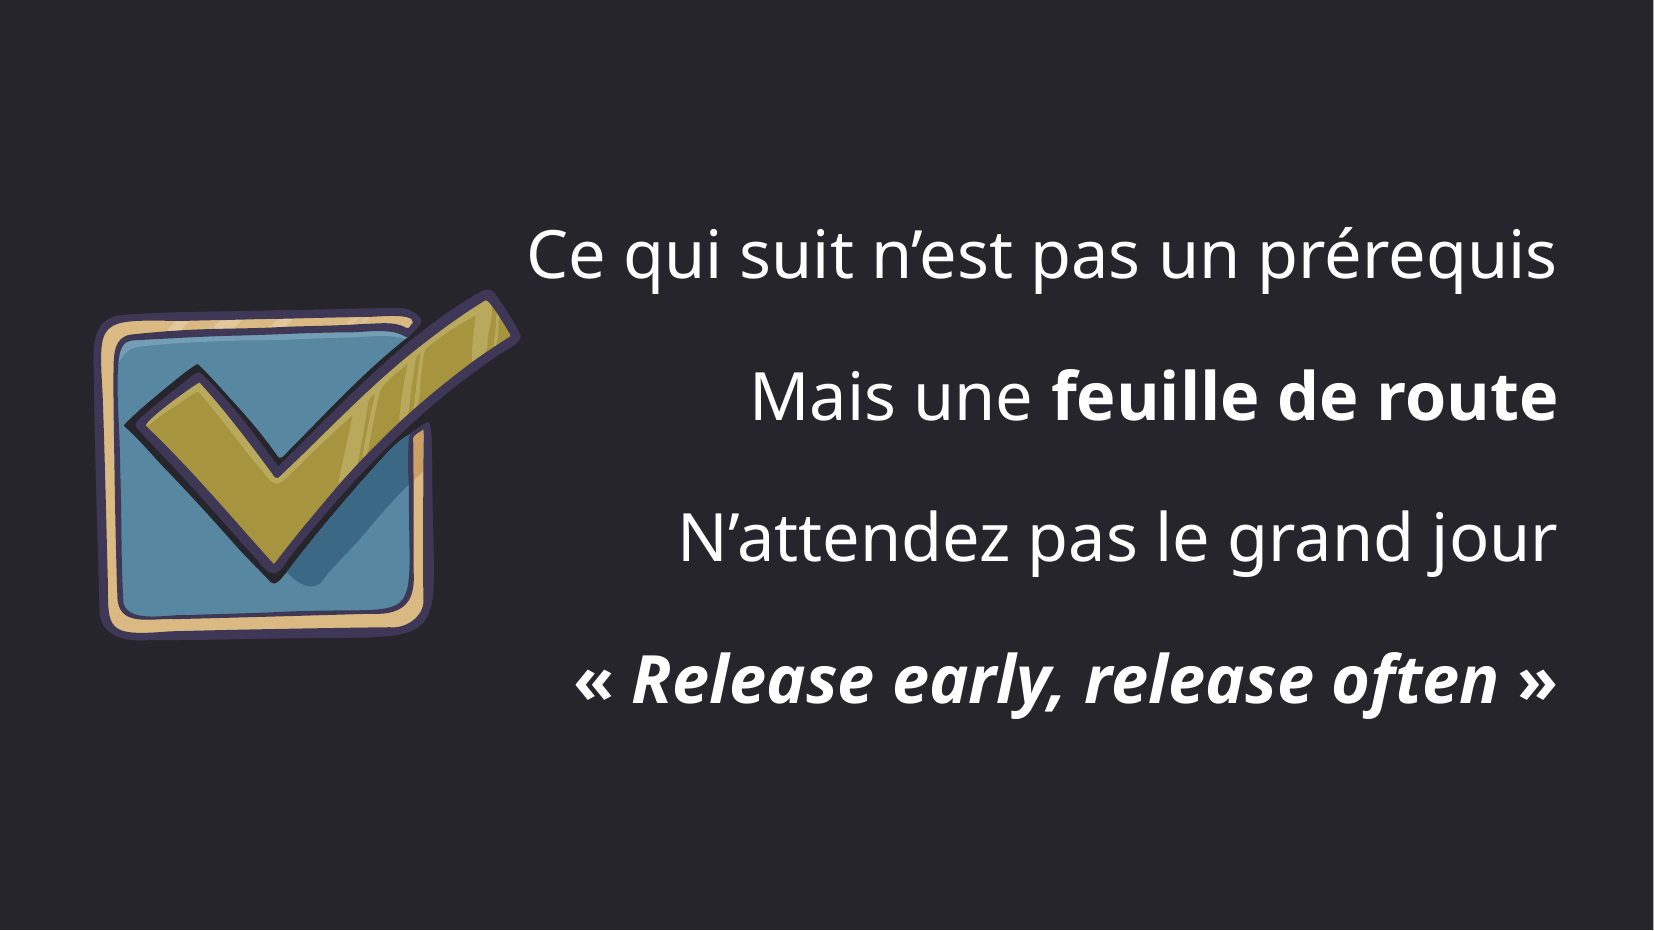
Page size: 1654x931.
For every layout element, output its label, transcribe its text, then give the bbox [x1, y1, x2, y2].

title Mais une feuille de route [573, 316, 1560, 458]
title N’attendez pas le grand jour [573, 458, 1560, 600]
picture [41, 213, 573, 717]
title Ce qui suit n’est pas un prérequis [525, 174, 1560, 316]
title « Release early, release often » [525, 600, 1560, 756]
